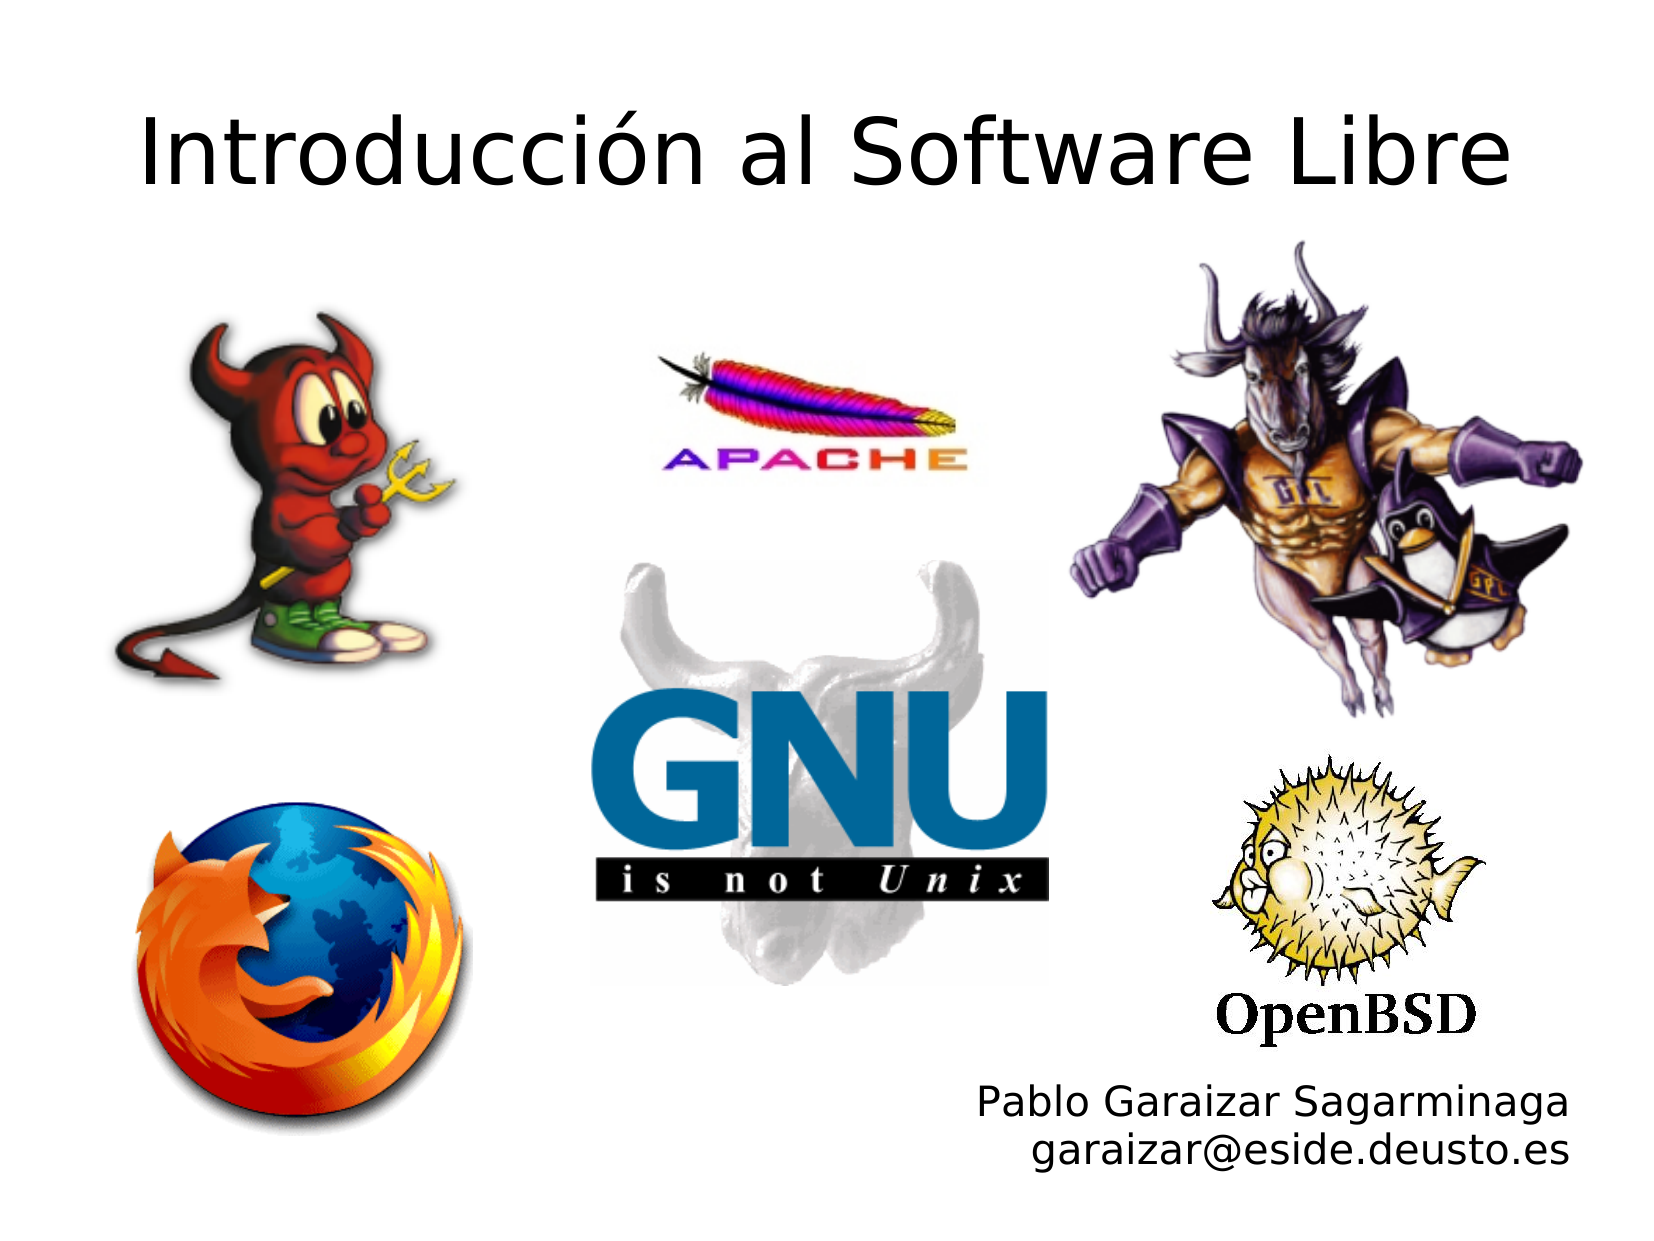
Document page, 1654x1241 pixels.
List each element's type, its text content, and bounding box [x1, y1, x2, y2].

picture [100, 301, 485, 696]
subtitle Pablo Garaizar Sagarminaga garaizar@eside.deusto.es [82, 374, 1571, 1179]
picture [130, 797, 473, 1136]
title Introducción al Software Libre [82, 49, 1571, 257]
picture [1210, 748, 1487, 1052]
picture [590, 267, 1049, 986]
picture [1062, 236, 1592, 725]
